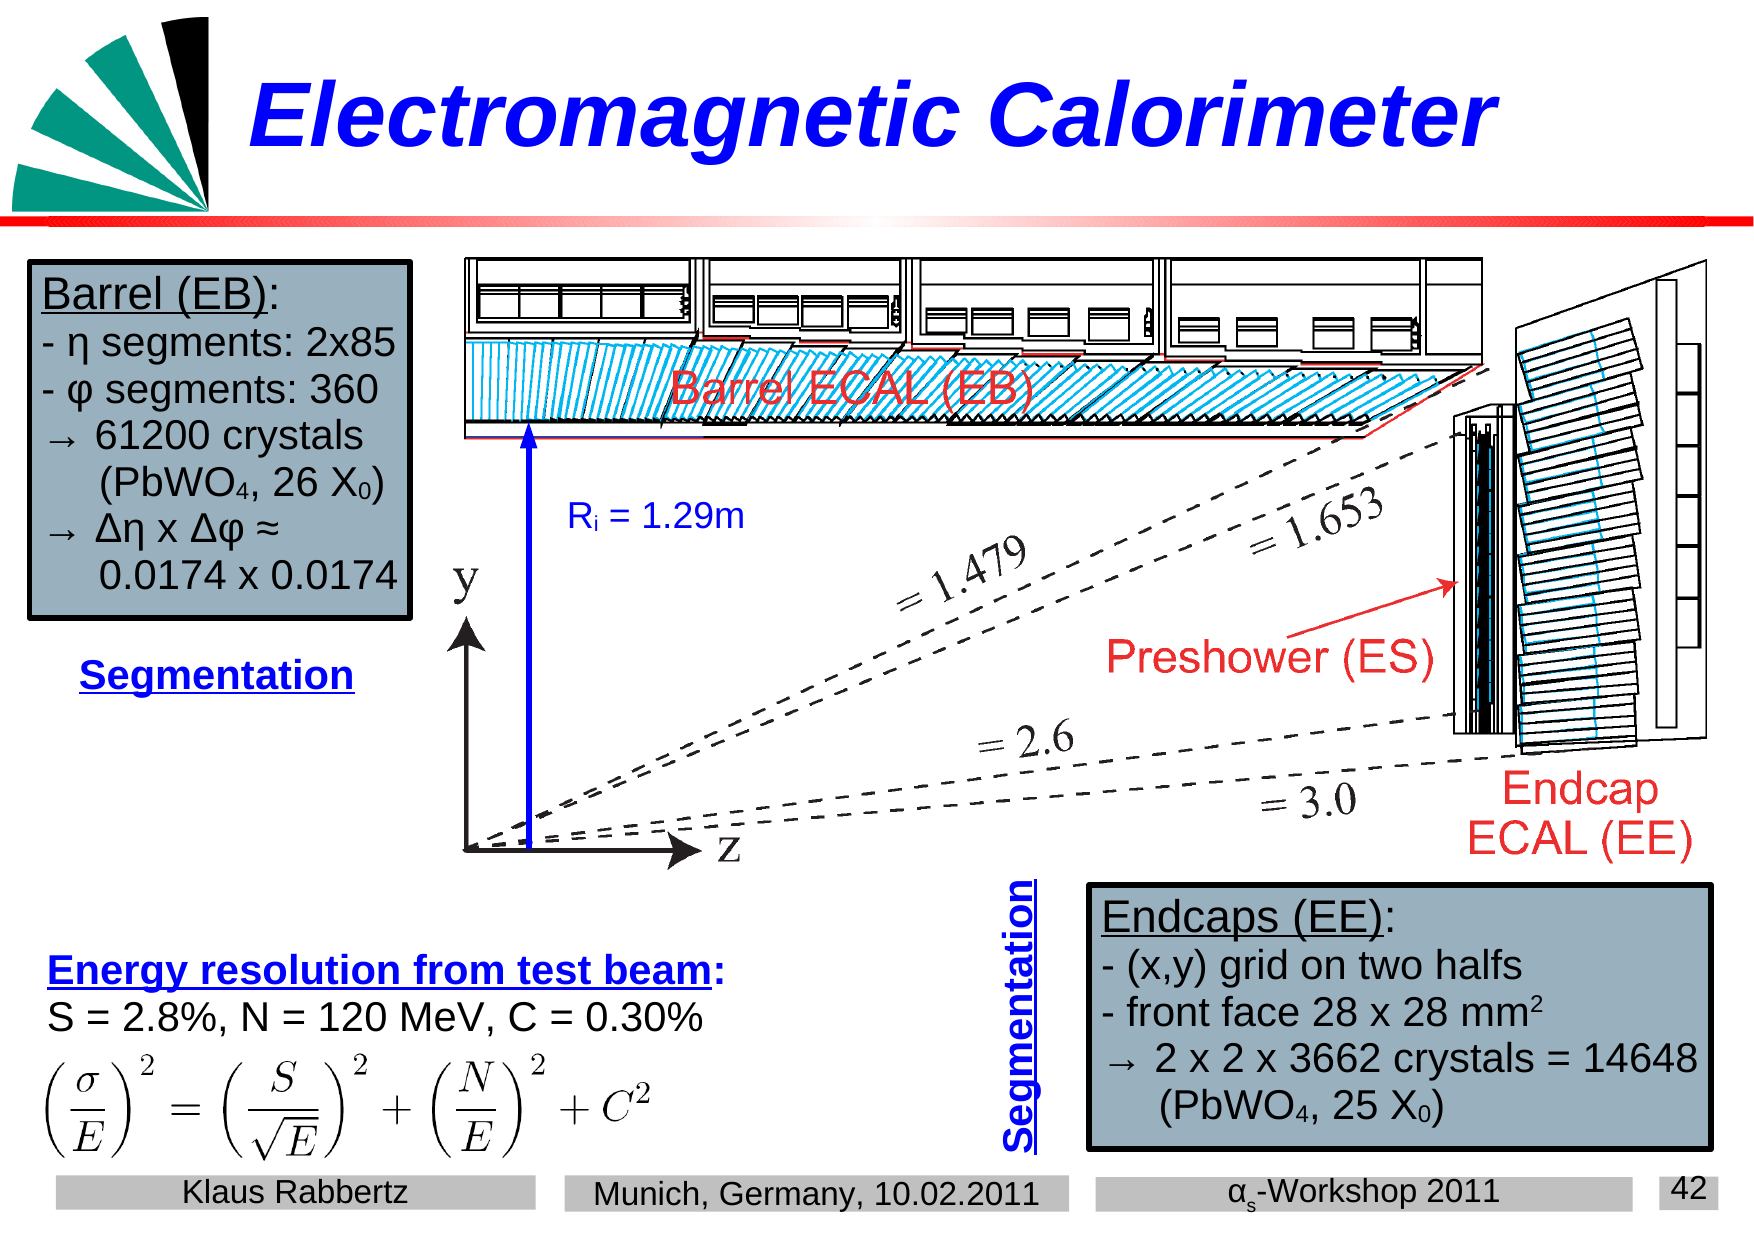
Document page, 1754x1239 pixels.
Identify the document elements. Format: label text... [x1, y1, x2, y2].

text_box Segmentation [66, 645, 368, 704]
text_box Segmentation [988, 865, 1047, 1167]
text_box Energy resolution from test beam: S = 2.8%, N = 120 MeV, C = 0.30% [35, 941, 783, 1047]
picture [38, 1048, 655, 1169]
text_box Barrel (EB): - η segments: 2x85 - φ segments: 360 → 61200 crystals (PbWO4, 26 X0) → Δη x Δφ ≈ 0.0174 x 0.0174 [29, 261, 411, 618]
picture [447, 257, 1707, 873]
picture [12, 17, 209, 214]
title Electromagnetic Calorimeter [220, 16, 1525, 213]
text_box Ri = 1.29m [555, 488, 758, 555]
text_box Endcaps (EE): - (x,y) grid on two halfs - front face 28 x 28 mm2 → 2 x 2 x 3662 crystals = 14648 (PbWO4, 25 X0) [1089, 884, 1711, 1150]
